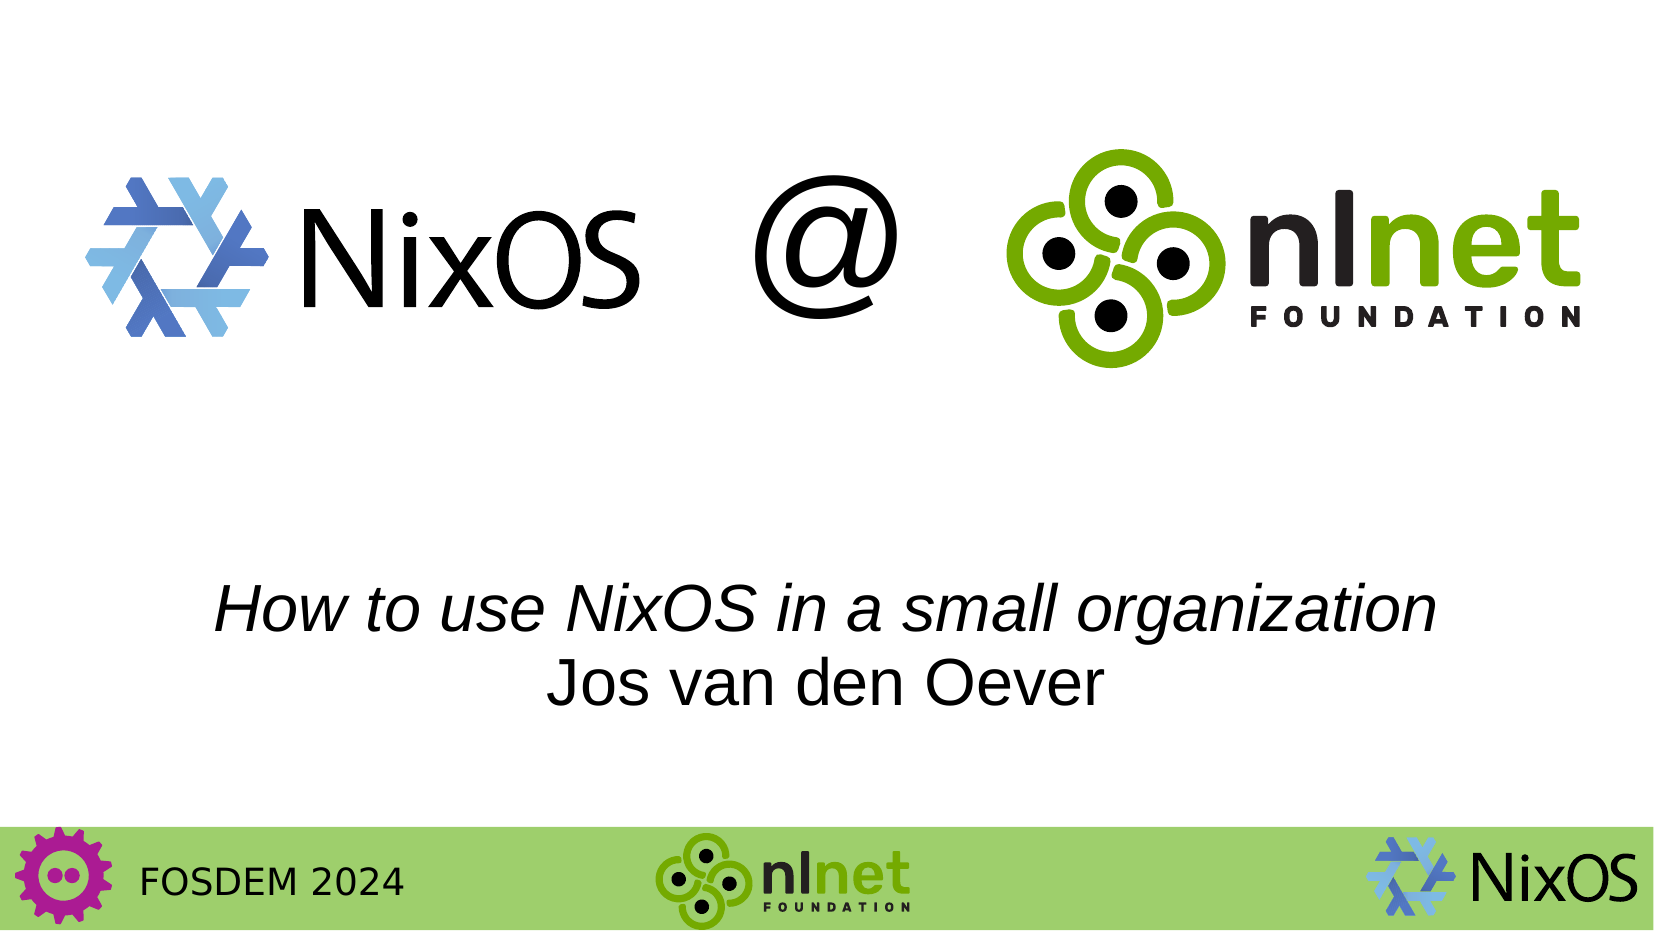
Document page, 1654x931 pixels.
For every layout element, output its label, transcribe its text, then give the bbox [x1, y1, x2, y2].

picture [1006, 149, 1581, 369]
subtitle How to use NixOS in a small organization Jos van den Oever [82, 533, 1571, 758]
picture [76, 168, 642, 346]
title @ [88, 29, 1565, 449]
